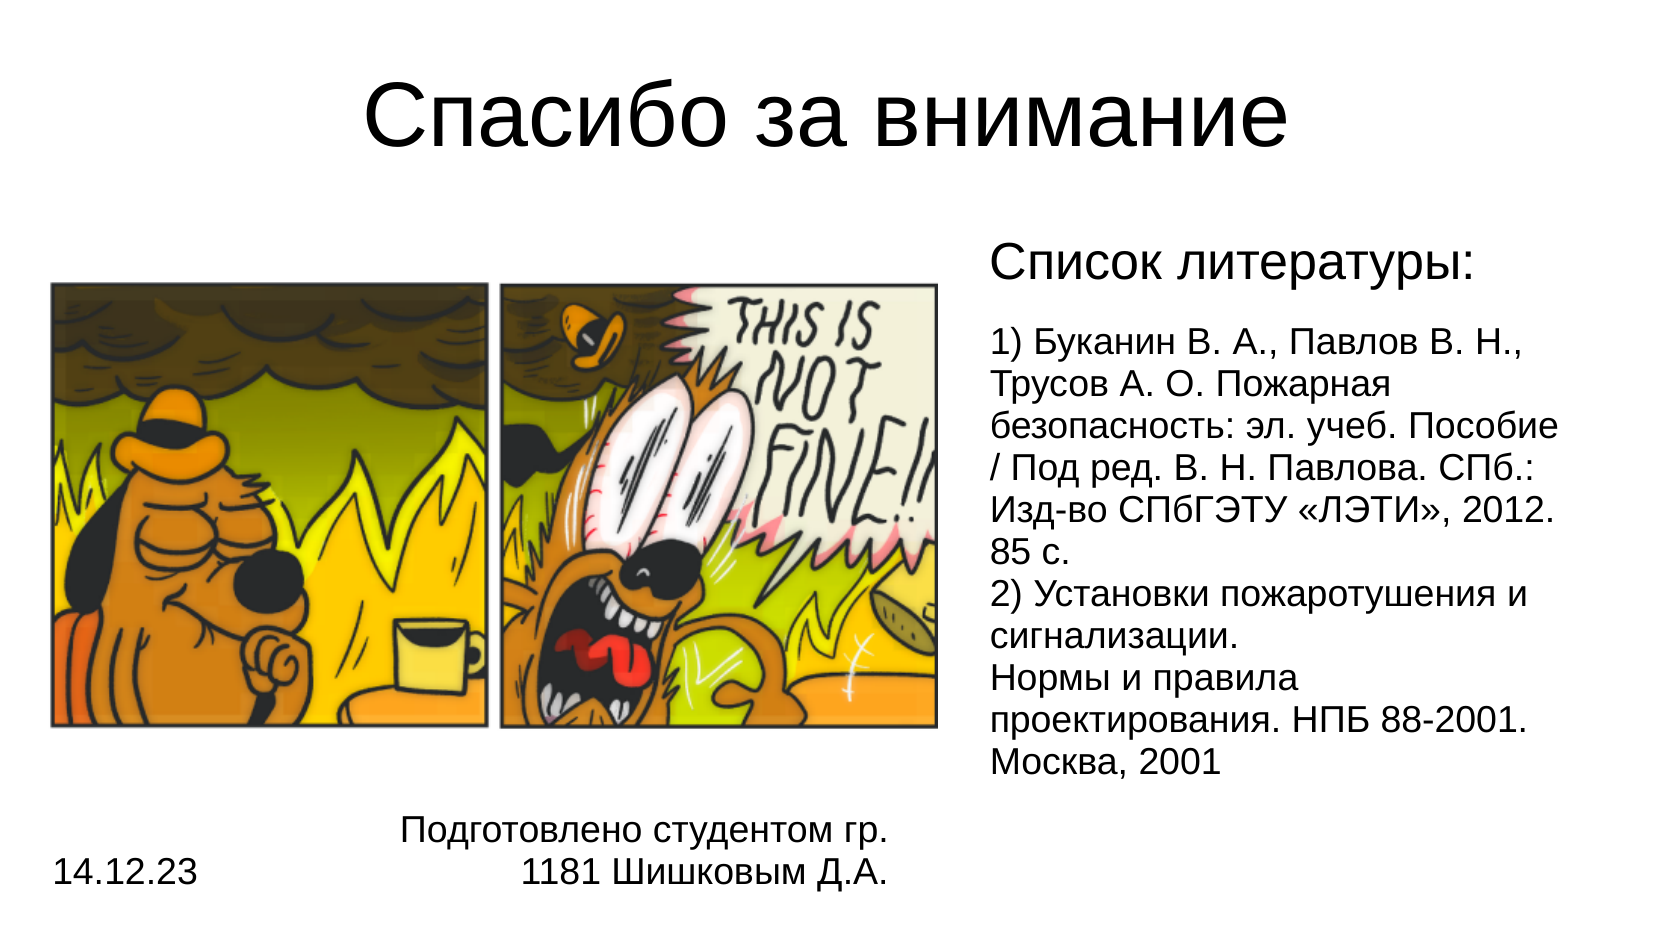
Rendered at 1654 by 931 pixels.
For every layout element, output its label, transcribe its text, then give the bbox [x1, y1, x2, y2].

text_box Список литературы: 1) Буканин В. А., Павлов В. Н., Трусов А. О. Пожарная безопасность: эл. учеб. Пособие / Под ред. В. Н. Павлова. СПб.: Изд-во СПбГЭТУ «ЛЭТИ», 2012. 85 c. 2) Установки пожаротушения и сигнализации. Нормы и правила проектирования. НПБ 88-2001. Москва, 2001 [975, 225, 1576, 832]
text_box Подготовлено студентом гр. 1181 Шишковым Д.А. [337, 801, 904, 901]
title Спасибо за внимание [82, 37, 1571, 193]
picture [46, 281, 938, 732]
text_box 14.12.23 [37, 843, 226, 901]
